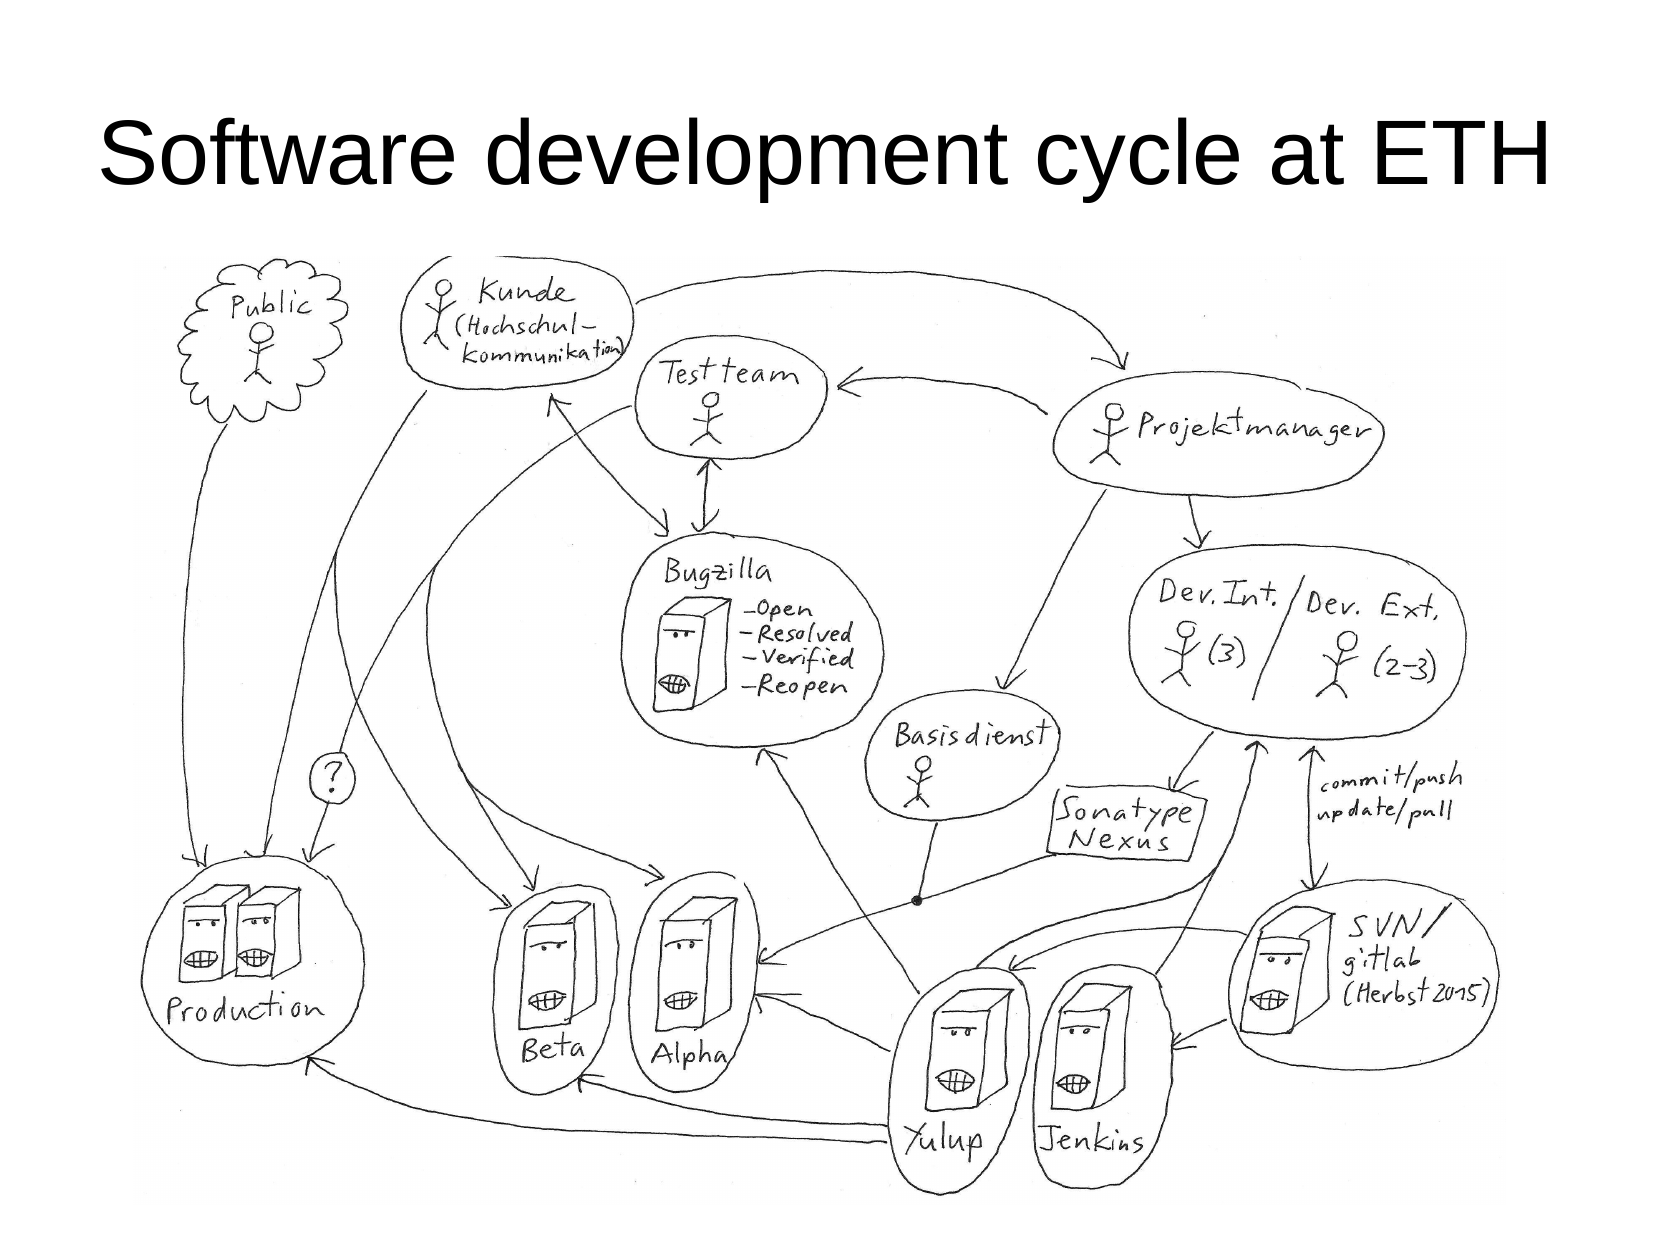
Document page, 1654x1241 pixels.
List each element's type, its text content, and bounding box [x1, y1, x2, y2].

title Software development cycle at ETH [82, 49, 1571, 257]
picture [133, 256, 1506, 1205]
